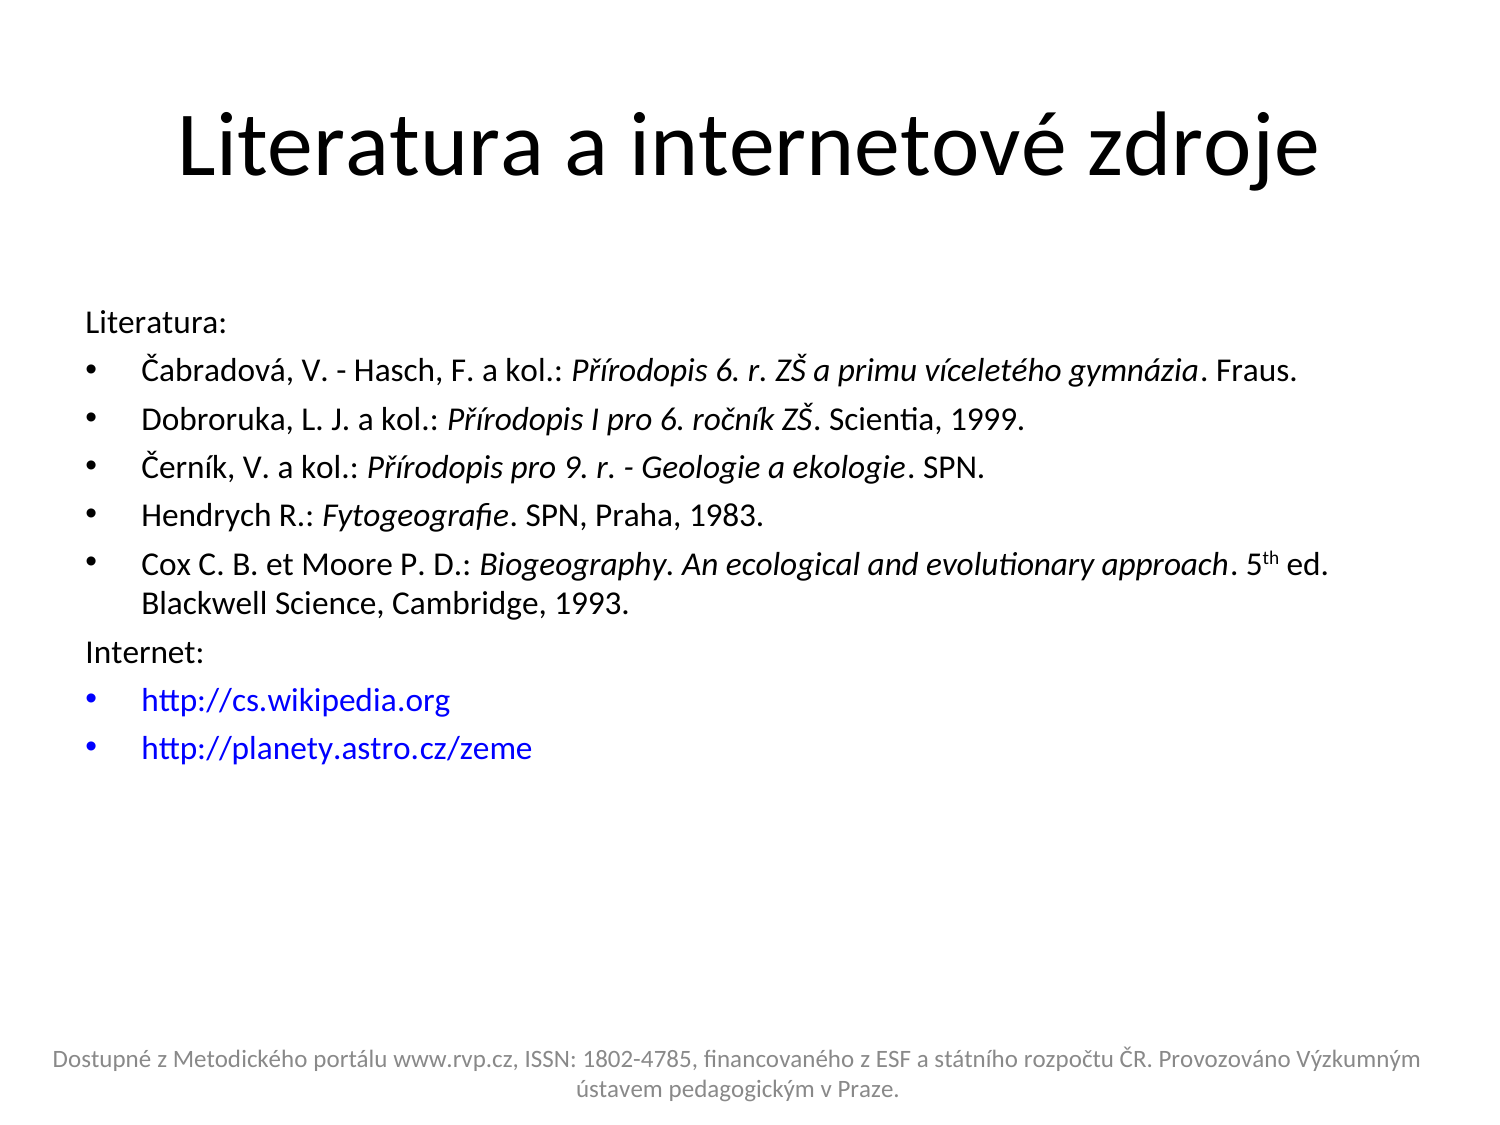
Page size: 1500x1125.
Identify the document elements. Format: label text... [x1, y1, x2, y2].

text_box Dostupné z Metodického portálu www.rvp.cz, ISSN: 1802-4785, financovaného z ESF a státního rozpočtu ČR. Provozováno Výzkumným ústavem pedagogickým v Praze. [23, 1042, 1454, 1103]
title Literatura a internetové zdroje [75, 45, 1426, 233]
list Literatura: Čabradová, V. - Hasch, F. a kol.: Přírodopis 6. r. ZŠ a primu víceletého gymnázia. Fraus. Dobroruka, L. J. a kol.: Přírodopis I pro 6. ročník ZŠ. Scientia, 1999. Černík, V. a kol.: Přírodopis pro 9. r. - Geologie a ekologie. SPN. Hendrych R.: Fytogeografie. SPN, Praha, 1983. Cox C. B. et Moore P. D.: Biogeography. An ecological and evolutionary approach. 5th ed. Blackwell Science, Cambridge, 1993. Internet: http://cs.wikipedia.org http://planety.astro.cz/zeme [70, 292, 1421, 1042]
